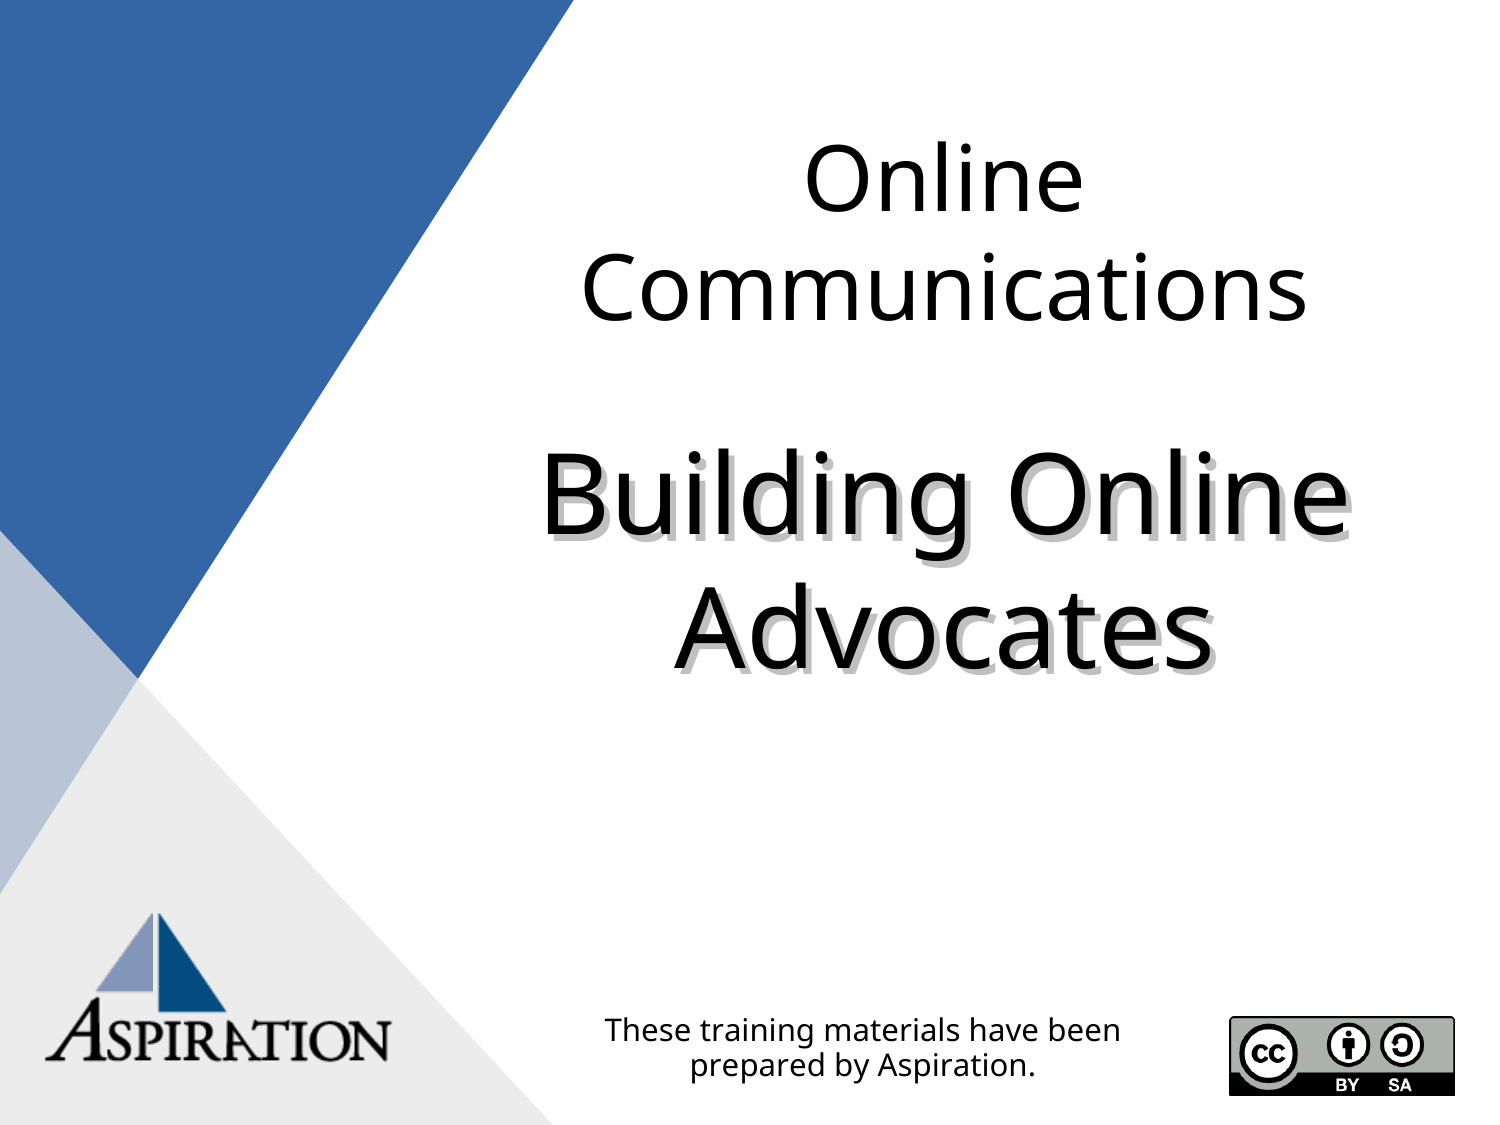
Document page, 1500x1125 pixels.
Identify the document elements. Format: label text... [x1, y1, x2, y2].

title Online Communications [465, 124, 1426, 343]
text_box These training materials have been prepared by Aspiration. [497, 1005, 1173, 1092]
picture [45, 913, 394, 1081]
picture [1229, 1016, 1455, 1096]
list Building Online Advocates [465, 426, 1426, 765]
